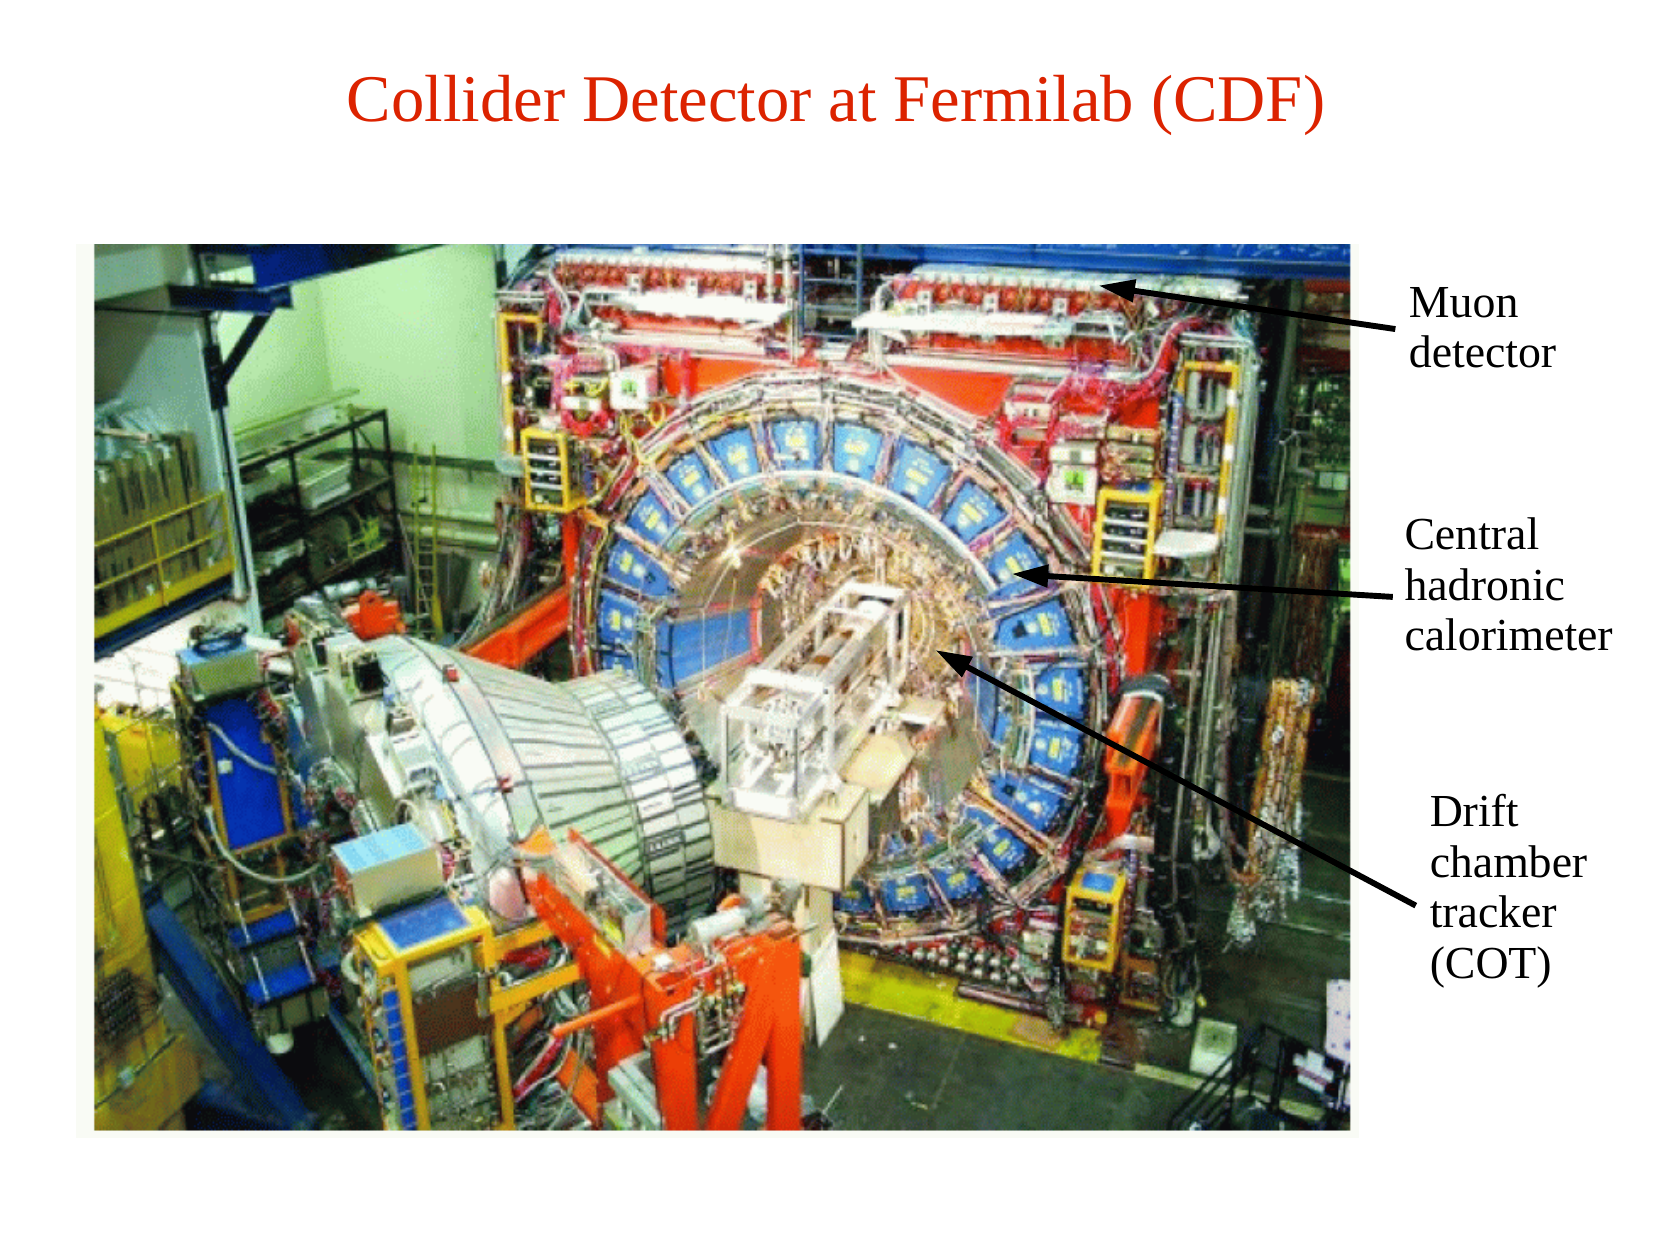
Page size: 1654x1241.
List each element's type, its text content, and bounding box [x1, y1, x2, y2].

text_box Muon detector [1408, 276, 1558, 388]
text_box Central hadronic calorimeter [1404, 508, 1614, 676]
text_box Drift chamber tracker (COT) [1429, 785, 1588, 1008]
picture [76, 244, 1359, 1138]
title Collider Detector at Fermilab (CDF) [121, 8, 1534, 184]
